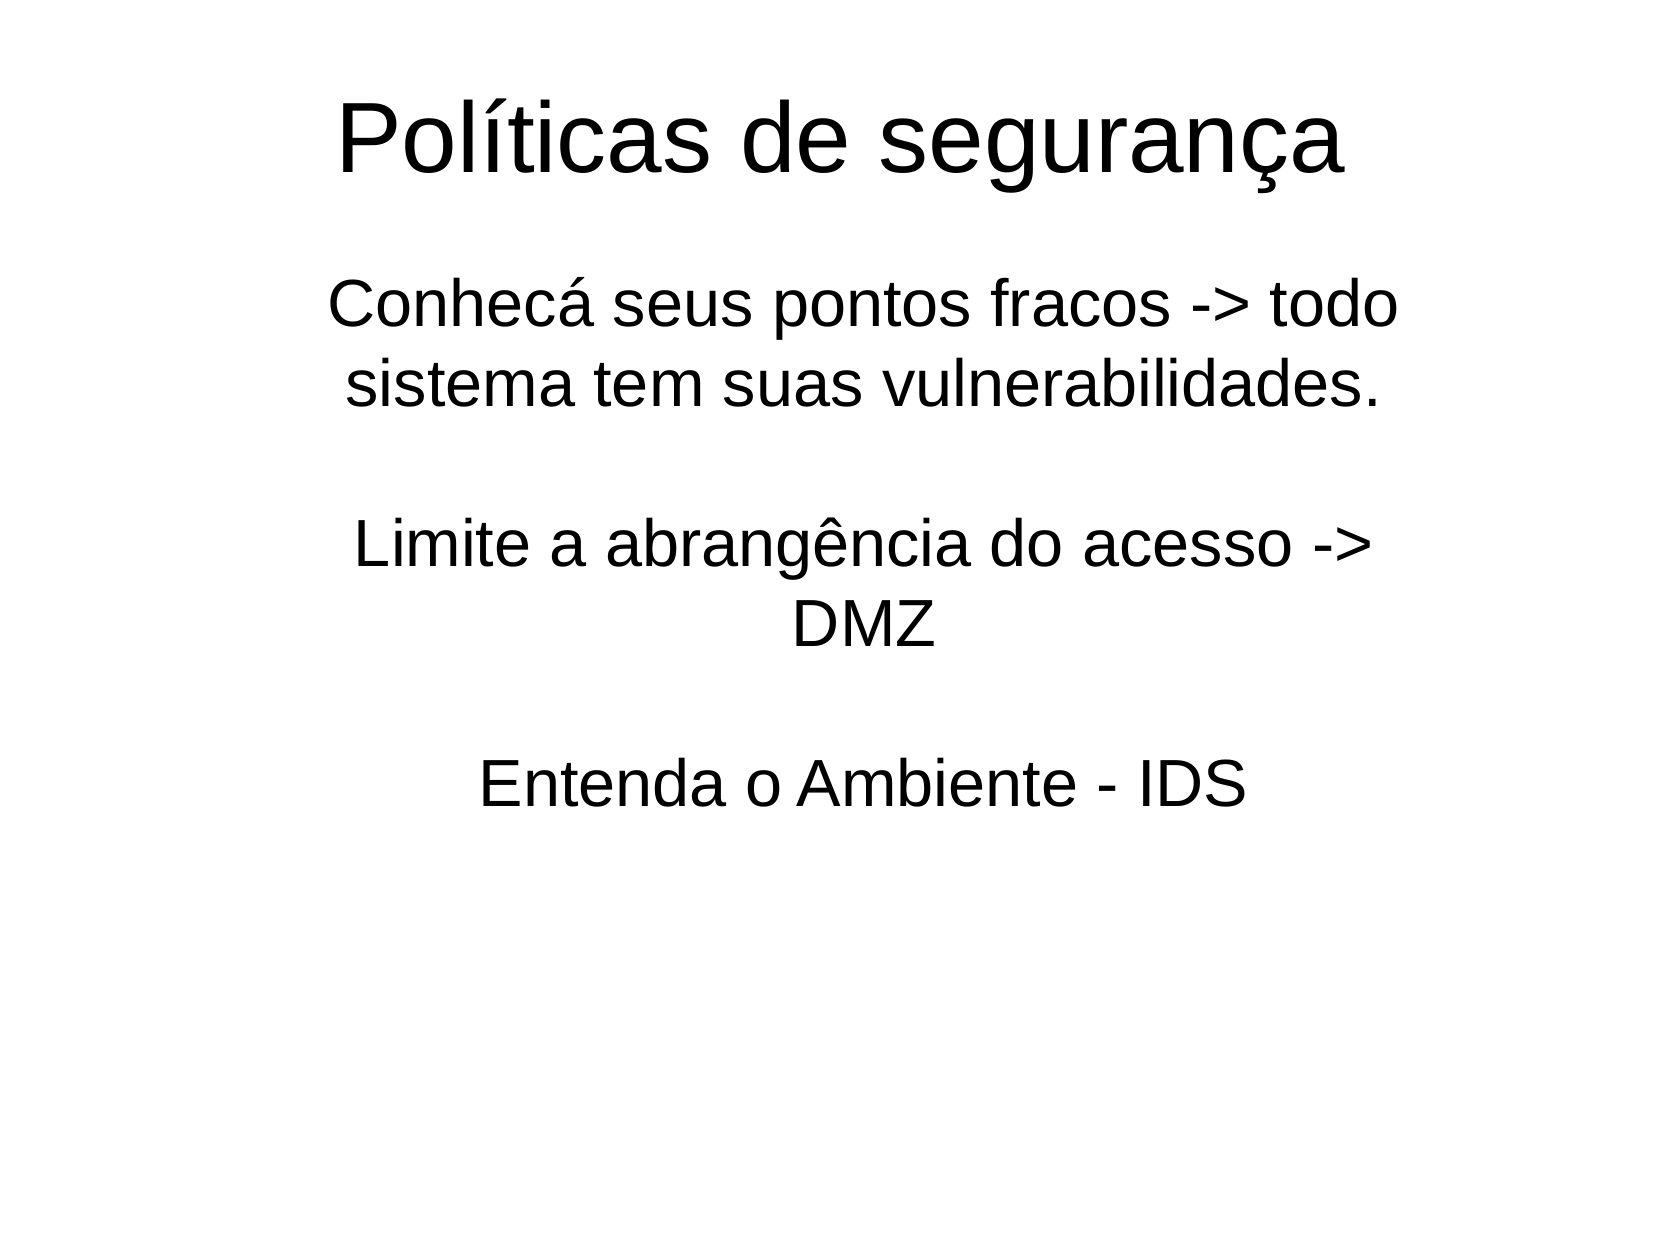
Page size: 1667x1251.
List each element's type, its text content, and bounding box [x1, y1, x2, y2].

title Políticas de segurança [150, 66, 1531, 259]
subtitle Conhecá seus pontos fracos -> todo sistema tem suas vulnerabilidades. Limite a abrangência do acesso -> DMZ Entenda o Ambiente - IDS [276, 253, 1452, 1119]
